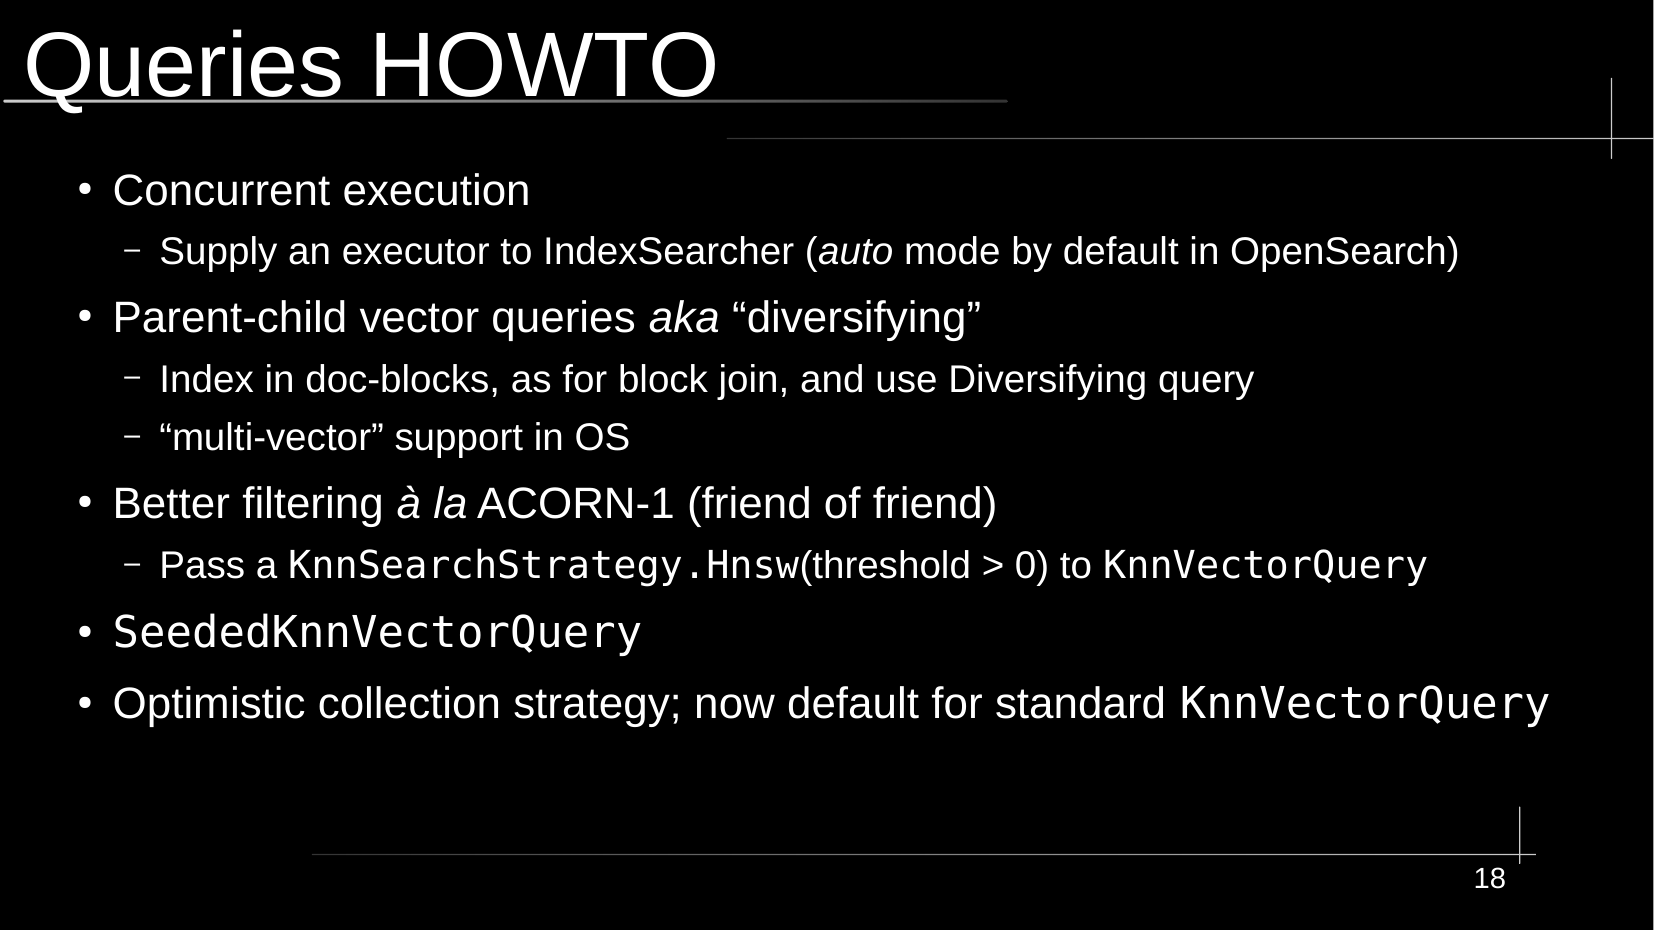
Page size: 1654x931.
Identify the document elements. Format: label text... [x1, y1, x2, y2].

title Queries HOWTO [23, 0, 1589, 168]
list Concurrent execution Supply an executor to IndexSearcher (auto mode by default in OpenSearch) Parent-child vector queries aka “diversifying” Index in doc-blocks, as for block join, and use Diversifying query “multi-vector” support in OS Better filtering à la ACORN-1 (friend of friend) Pass a KnnSearchStrategy.Hnsw(threshold > 0) to KnnVectorQuery SeededKnnVectorQuery Optimistic collection strategy; now default for standard KnnVectorQuery [65, 97, 1555, 773]
